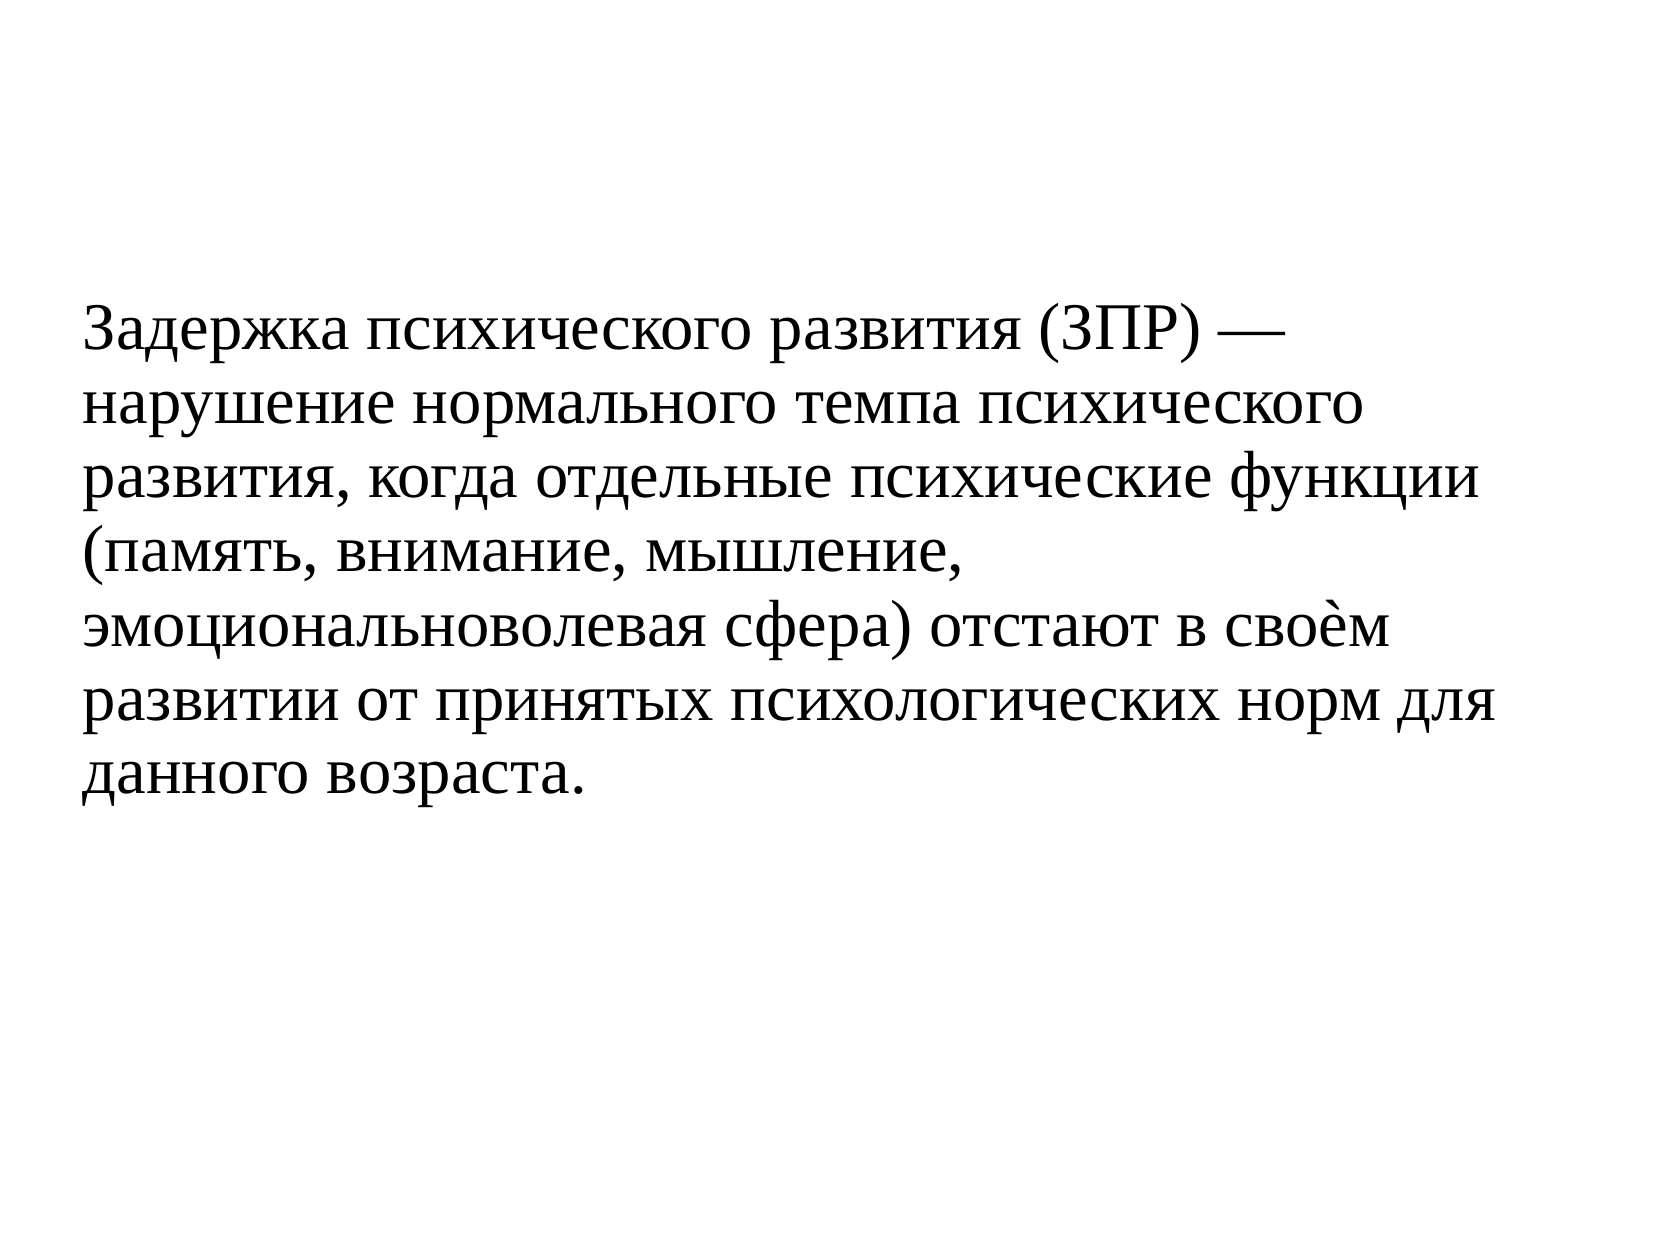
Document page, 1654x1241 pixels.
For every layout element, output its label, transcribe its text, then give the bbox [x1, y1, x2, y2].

list Задержка психического развития (ЗПР) — нарушение нормального темпа психического развития, когда отдельные психические функции (память, внимание, мышление, эмоциональноволевая сфера) отстают в своѐм развитии от принятых психологических норм для данного возраста. [82, 290, 1571, 1109]
